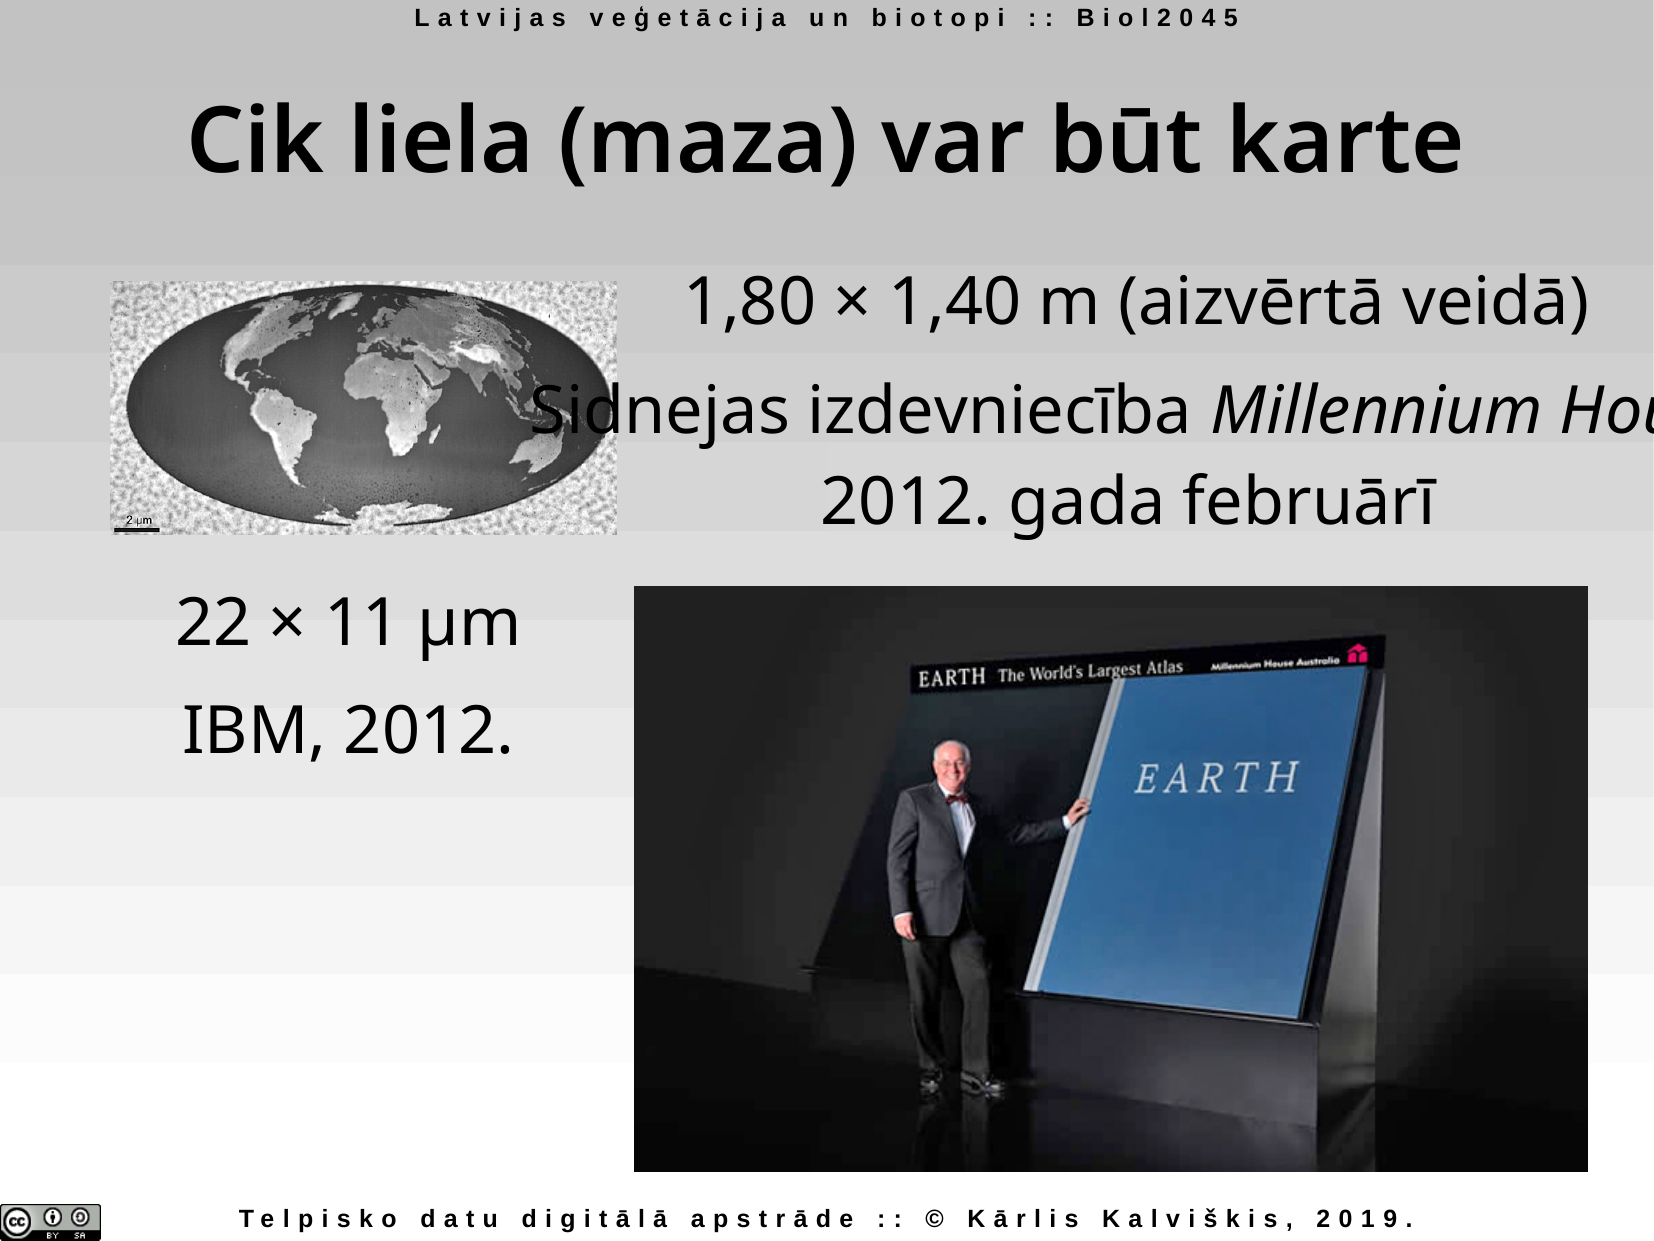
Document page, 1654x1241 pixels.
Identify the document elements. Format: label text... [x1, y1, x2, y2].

picture [0, 0, 1654, 1241]
title Cik liela (maza) var būt karte [29, 49, 1625, 296]
text_box 22 × 11 µm IBM, 2012. [193, 573, 504, 751]
text_box 1,80 × 1,40 m (aizvērtā veidā) Sidnejas izdevniecība Millennium House 2012. gada februārī [579, 287, 1654, 544]
